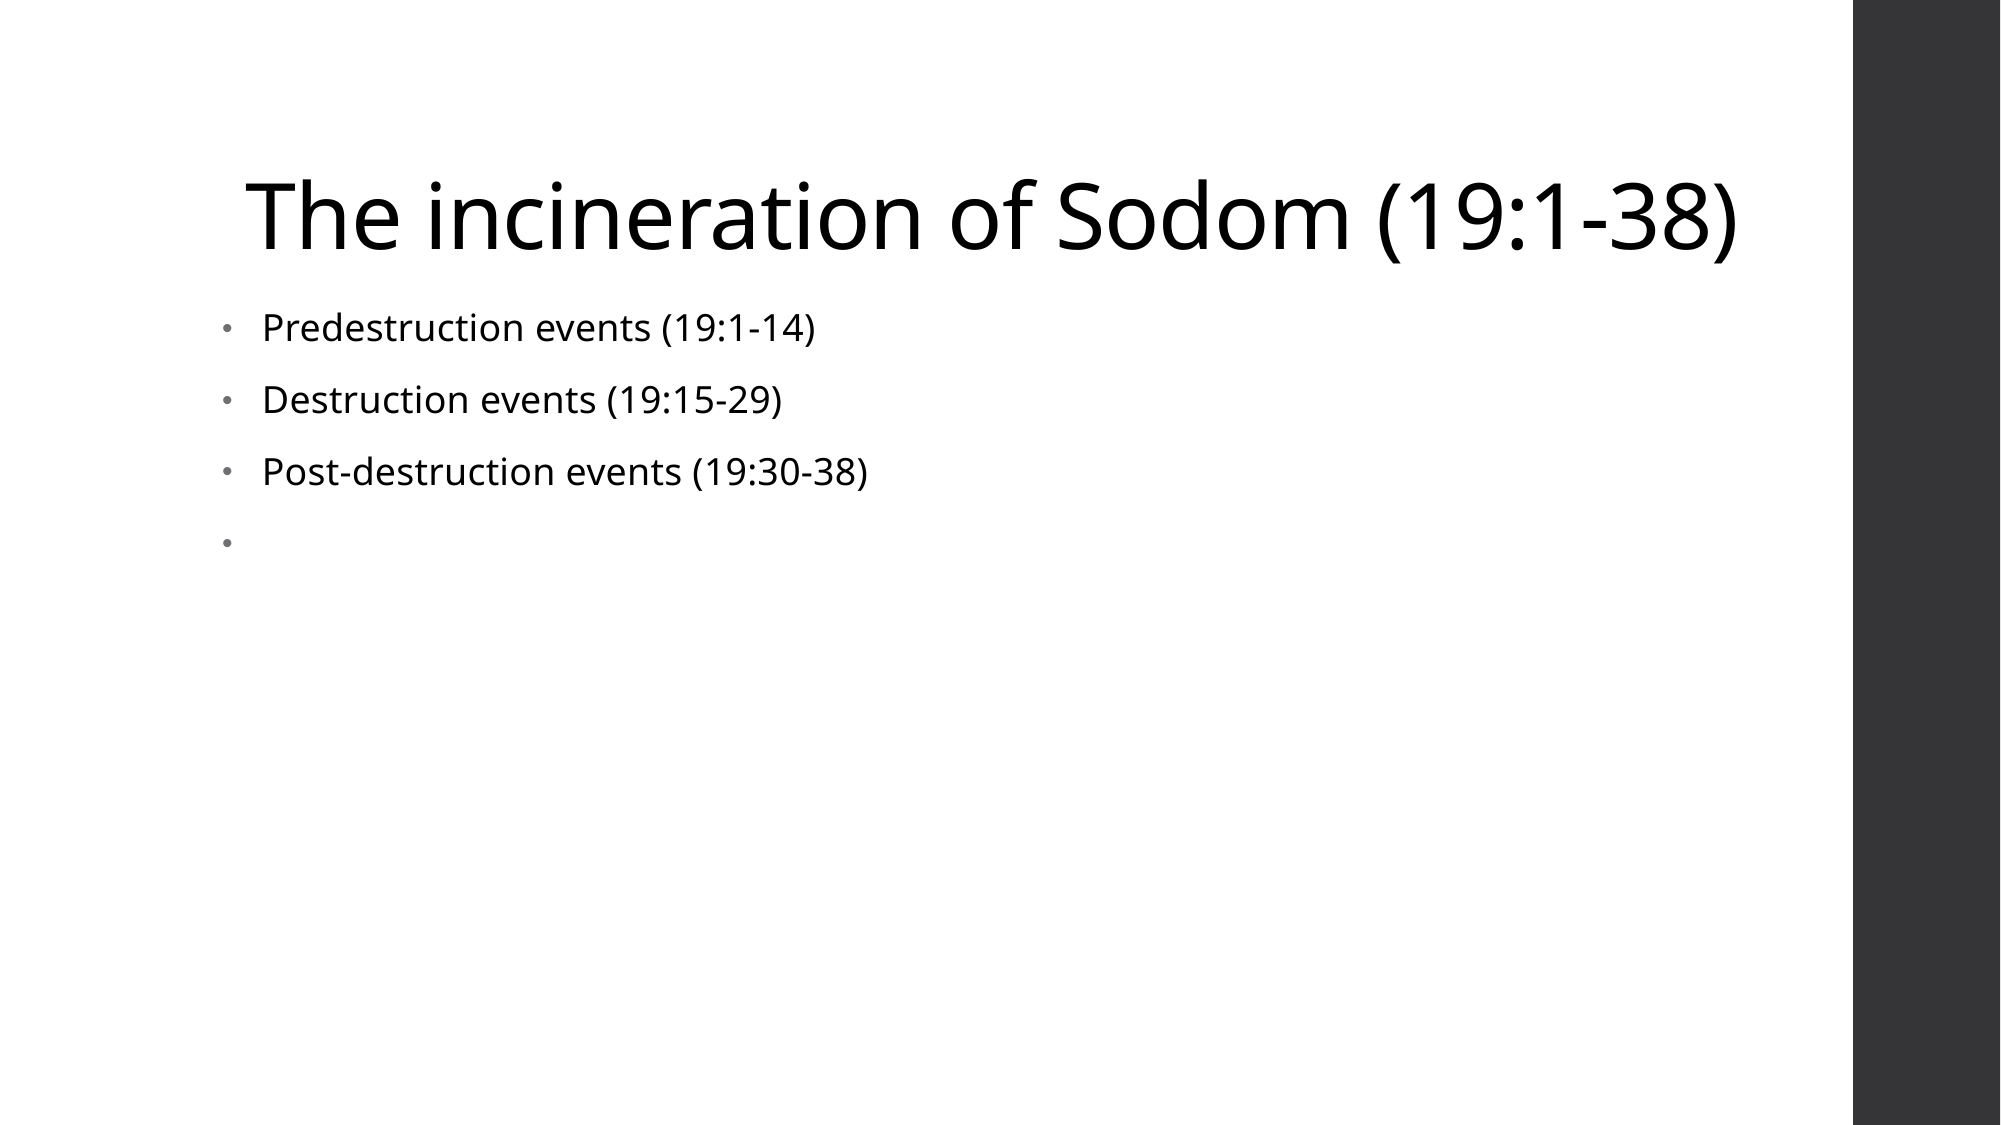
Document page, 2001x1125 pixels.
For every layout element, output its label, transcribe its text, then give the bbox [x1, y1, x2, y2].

list Predestruction events (19:1-14) Destruction events (19:15-29) Post-destruction events (19:30-38) [206, 299, 1617, 1014]
title The incineration of Sodom (19:1-38) [206, 60, 1797, 278]
